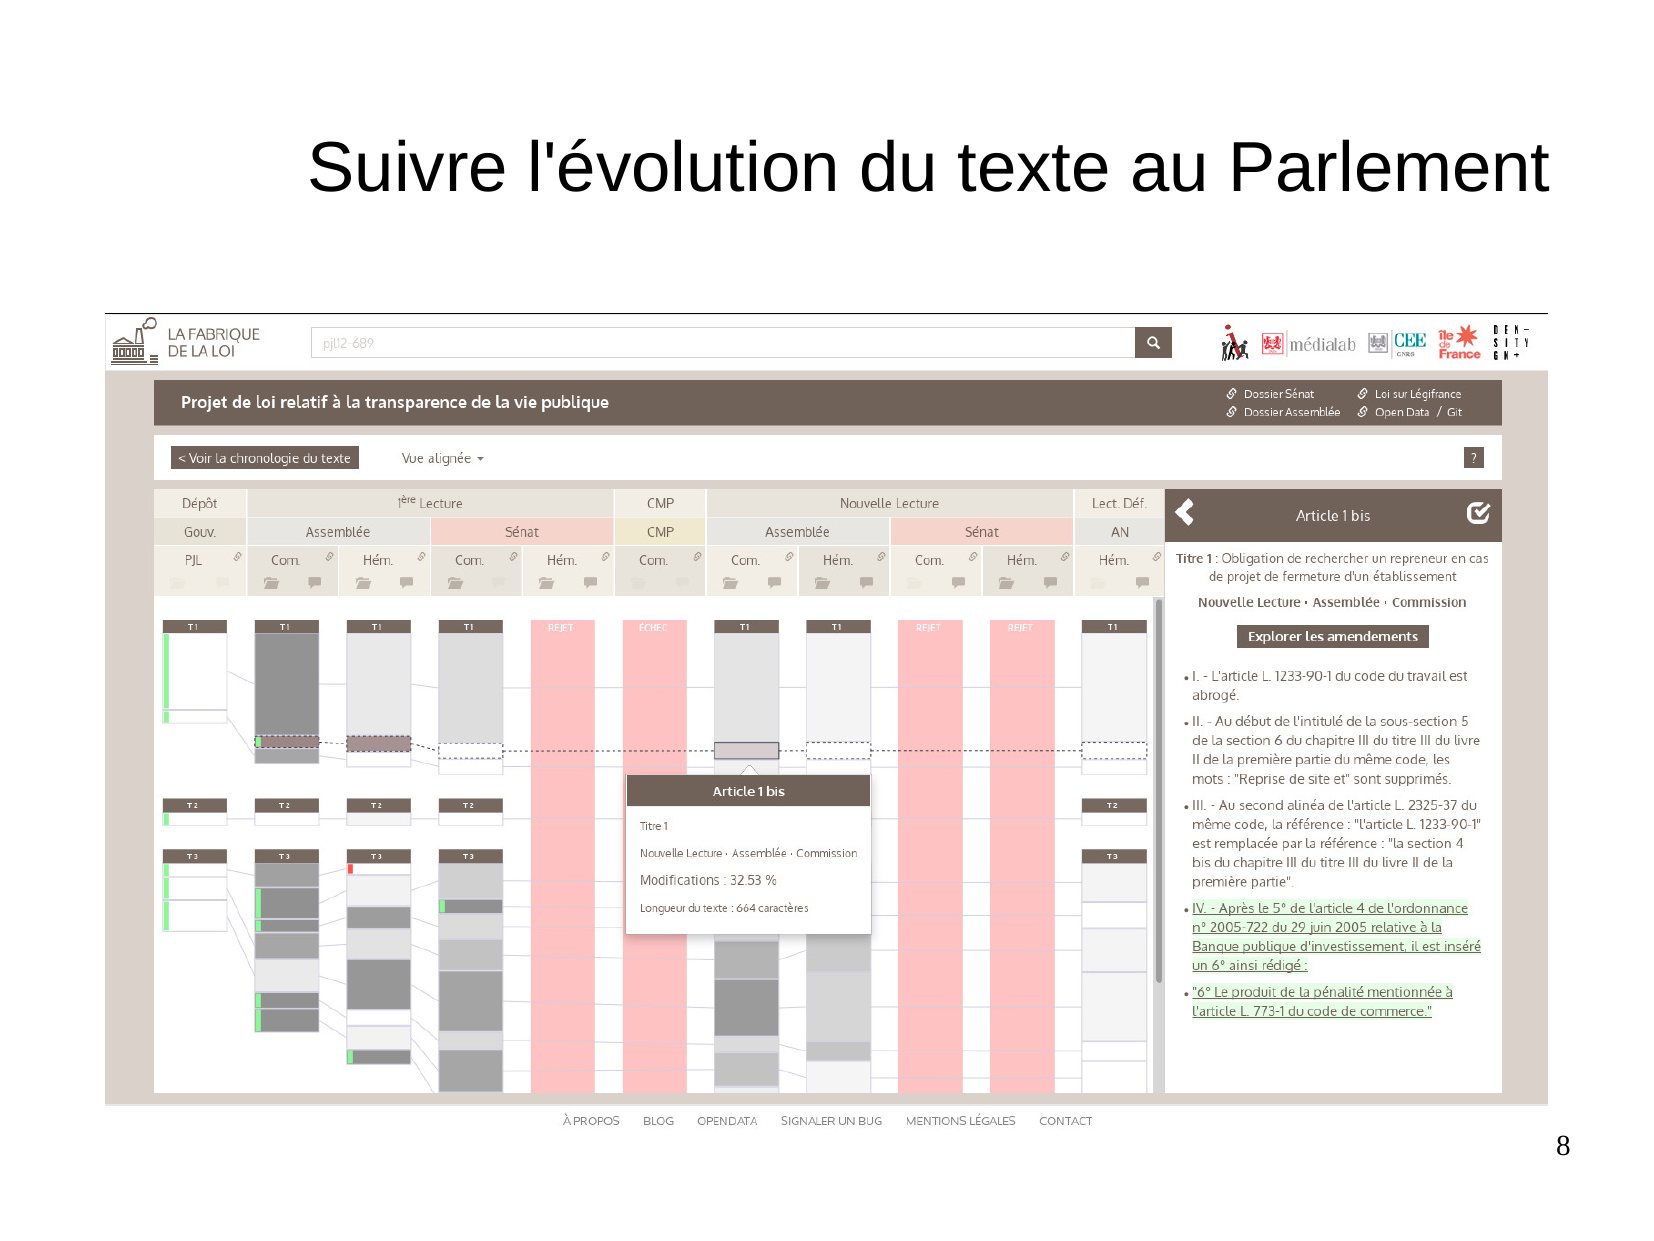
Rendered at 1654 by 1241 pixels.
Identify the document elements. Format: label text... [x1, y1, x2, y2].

picture [105, 313, 1548, 1133]
title Suivre l'évolution du texte au Parlement [212, 70, 1647, 264]
